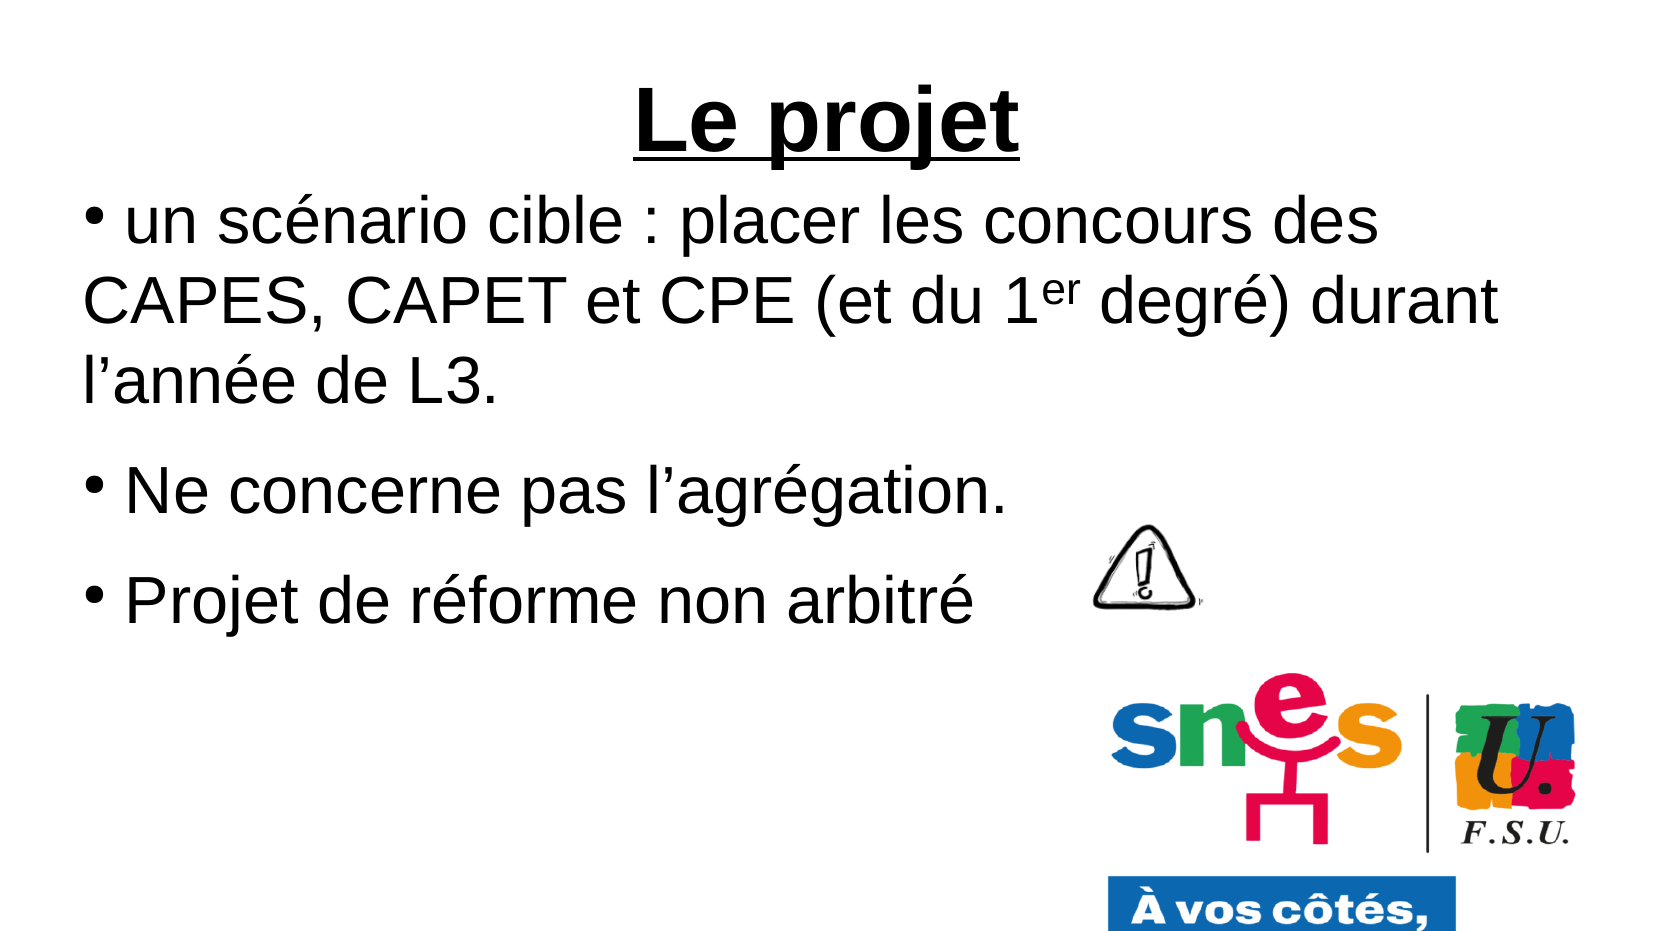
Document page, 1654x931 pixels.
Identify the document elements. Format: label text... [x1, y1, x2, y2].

title Le projet [82, 37, 1571, 177]
list un scénario cible : placer les concours des CAPES, CAPET et CPE (et du 1er degré) durant l’année de L3. Ne concerne pas l’agrégation. Projet de réforme non arbitré [82, 177, 1571, 717]
picture [1033, 645, 1654, 931]
